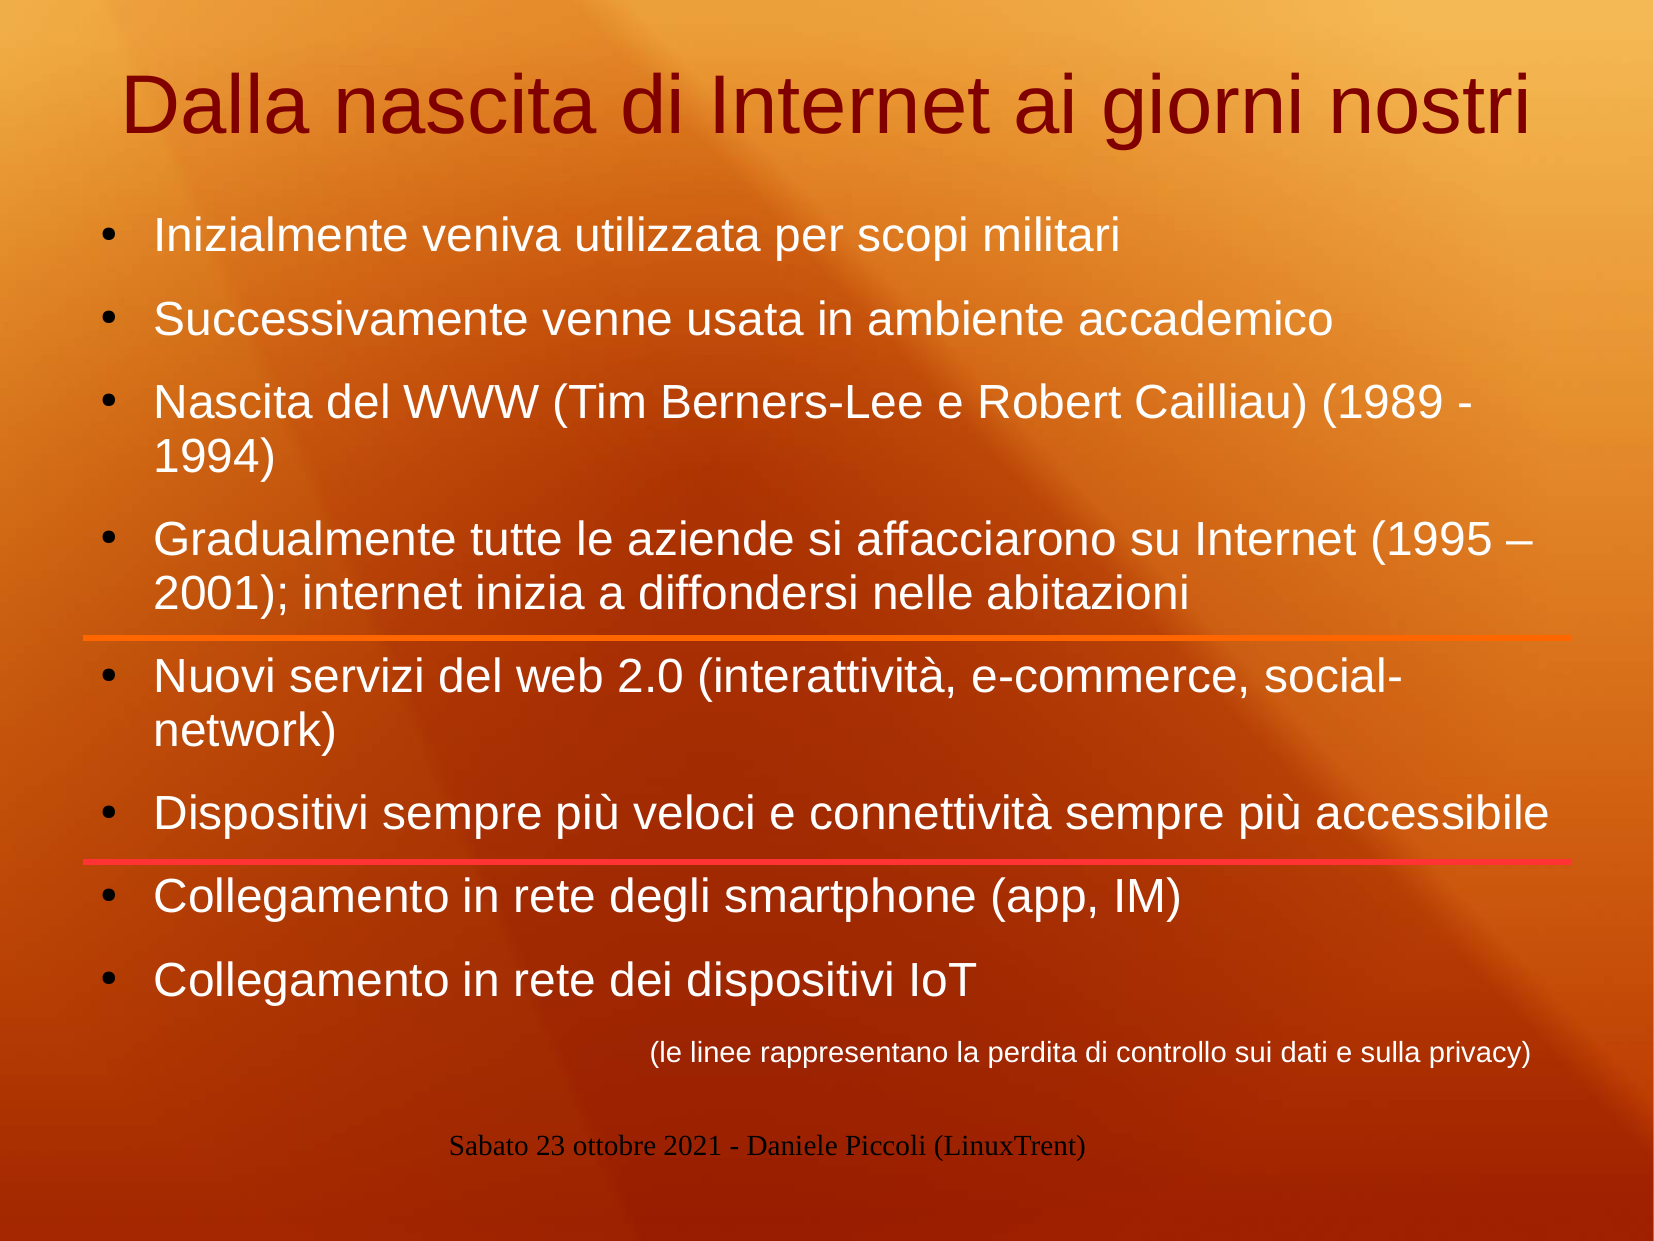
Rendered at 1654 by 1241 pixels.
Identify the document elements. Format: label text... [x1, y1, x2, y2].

title Dalla nascita di Internet ai giorni nostri [23, 35, 1630, 175]
list Inizialmente veniva utilizzata per scopi militari Successivamente venne usata in ambiente accademico Nascita del WWW (Tim Berners-Lee e Robert Cailliau) (1989 - 1994) Gradualmente tutte le aziende si affacciarono su Internet (1995 – 2001); internet inizia a diffondersi nelle abitazioni Nuovi servizi del web 2.0 (interattività, e-commerce, social-network) Dispositivi sempre più veloci e connettività sempre più accessibile Collegamento in rete degli smartphone (app, IM) Collegamento in rete dei dispositivi IoT (le linee rappresentano la perdita di controllo sui dati e sulla privacy) [82, 636, 1571, 859]
list Inizialmente veniva utilizzata per scopi militari Successivamente venne usata in ambiente accademico Nascita del WWW (Tim Berners-Lee e Robert Cailliau) (1989 - 1994) Gradualmente tutte le aziende si affacciarono su Internet (1995 – 2001); internet inizia a diffondersi nelle abitazioni Nuovi servizi del web 2.0 (interattività, e-commerce, social-network) Dispositivi sempre più veloci e connettività sempre più accessibile Collegamento in rete degli smartphone (app, IM) Collegamento in rete dei dispositivi IoT (le linee rappresentano la perdita di controllo sui dati e sulla privacy) [82, 860, 1571, 1099]
list Inizialmente veniva utilizzata per scopi militari Successivamente venne usata in ambiente accademico Nascita del WWW (Tim Berners-Lee e Robert Cailliau) (1989 - 1994) Gradualmente tutte le aziende si affacciarono su Internet (1995 – 2001); internet inizia a diffondersi nelle abitazioni Nuovi servizi del web 2.0 (interattività, e-commerce, social-network) Dispositivi sempre più veloci e connettività sempre più accessibile Collegamento in rete degli smartphone (app, IM) Collegamento in rete dei dispositivi IoT (le linee rappresentano la perdita di controllo sui dati e sulla privacy) [82, 208, 1571, 635]
picture [0, 0, 1654, 1241]
